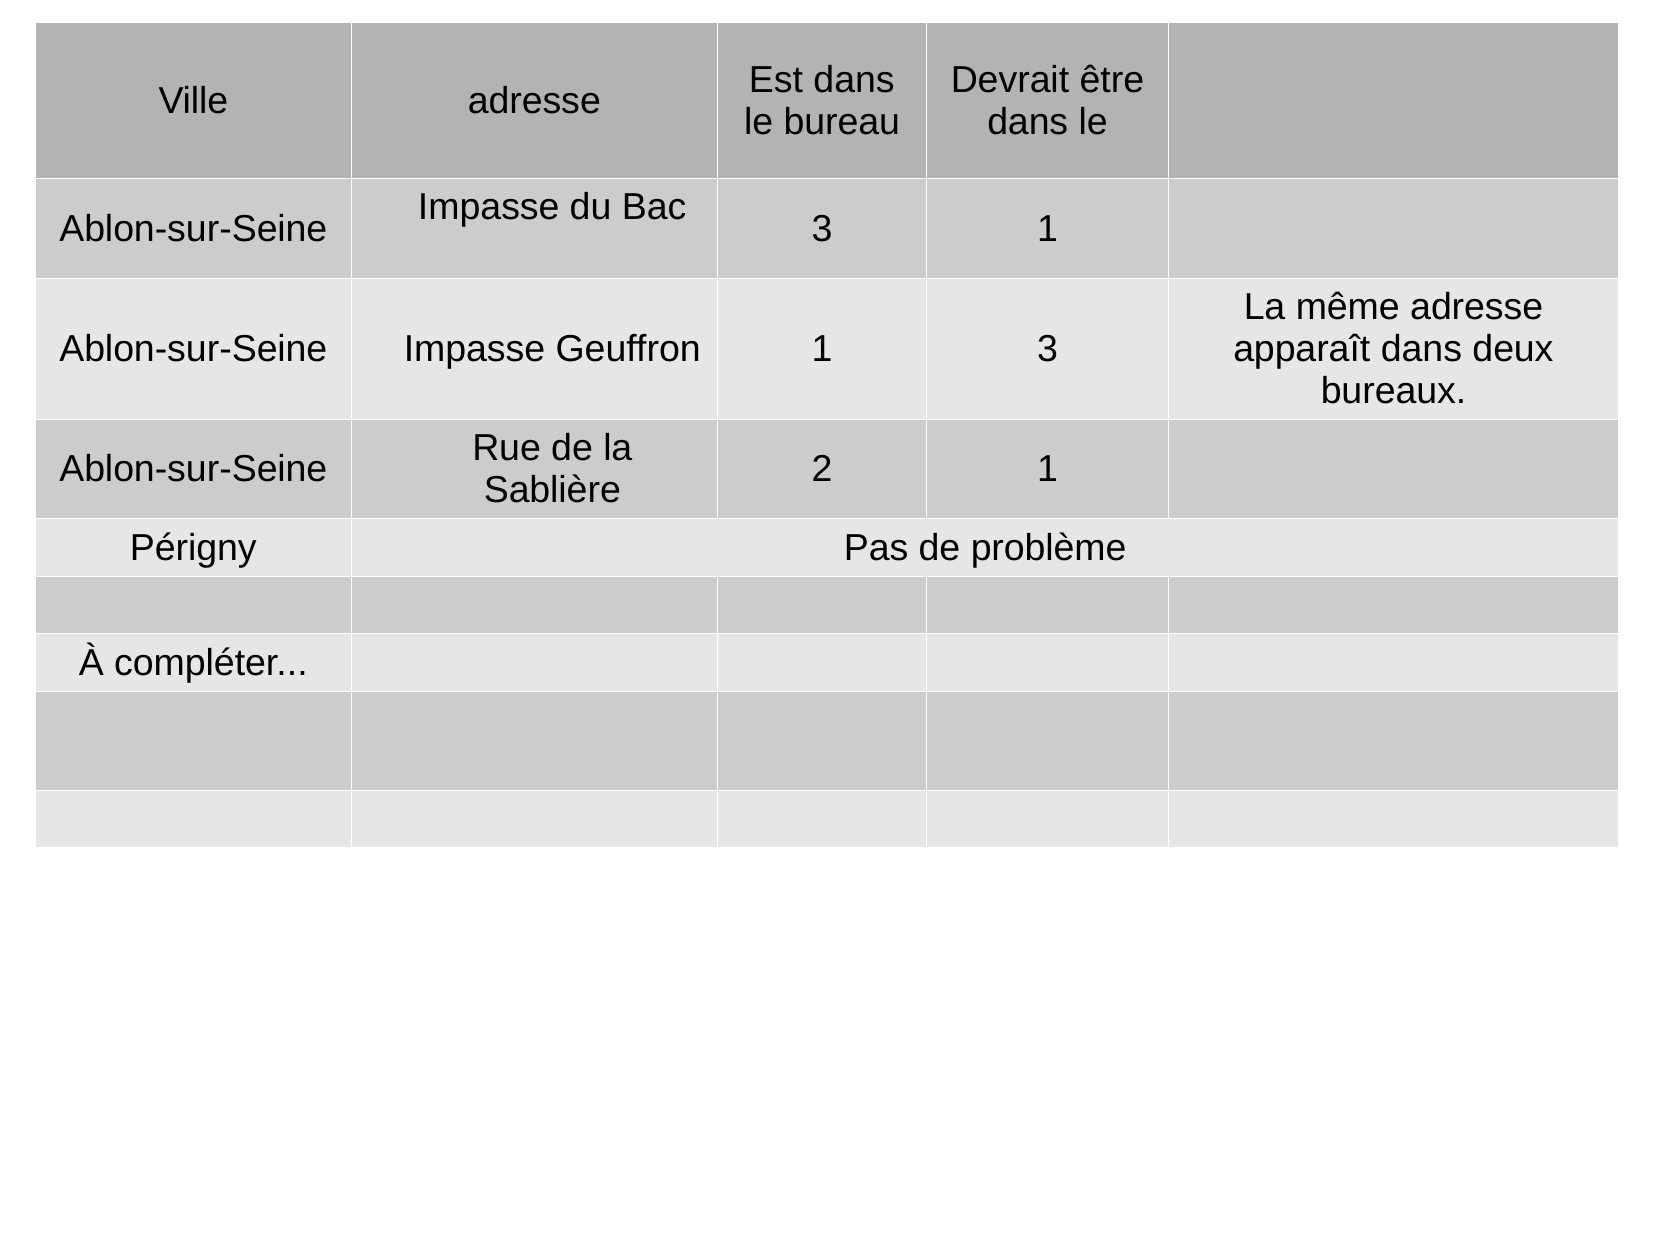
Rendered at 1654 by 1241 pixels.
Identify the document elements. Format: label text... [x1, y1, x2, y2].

table_cell Impasse du Bac [352, 179, 717, 278]
table_cell [718, 634, 926, 691]
table_cell Ablon-sur-Seine [36, 420, 351, 518]
table_cell 3 [718, 179, 926, 278]
table_cell [36, 692, 351, 790]
table_cell [718, 692, 926, 790]
table_cell [1169, 420, 1618, 518]
table_cell [1169, 634, 1618, 691]
table_cell Rue de la Sablière [352, 420, 717, 518]
table_cell [1169, 179, 1618, 278]
table_cell 2 [718, 420, 926, 518]
table_header adresse [352, 23, 717, 178]
table_cell [352, 692, 717, 790]
table_cell 1 [927, 420, 1168, 518]
table_cell 1 [718, 279, 926, 419]
table_cell [352, 634, 717, 691]
table_cell [36, 577, 351, 633]
table_cell Pas de problème [352, 519, 1618, 576]
table_header Devrait être dans le [927, 23, 1168, 178]
table_cell La même adresse apparaît dans deux bureaux. [1169, 279, 1618, 419]
table_header [1169, 23, 1618, 178]
table_cell [1169, 577, 1618, 633]
table_cell Ablon-sur-Seine [36, 179, 351, 278]
table_cell [927, 634, 1168, 691]
table_cell Ablon-sur-Seine [36, 279, 351, 419]
table_cell À compléter... [36, 634, 351, 691]
table_cell [352, 791, 717, 847]
table_cell [927, 692, 1168, 790]
table_cell Périgny [36, 519, 351, 576]
table_cell [36, 791, 351, 847]
table_header Ville [36, 23, 351, 178]
table_cell [927, 791, 1168, 847]
table_header Est dans le bureau [718, 23, 926, 178]
table_cell 1 [927, 179, 1168, 278]
table_cell [352, 577, 717, 633]
table_cell [1169, 791, 1618, 847]
table_cell [718, 791, 926, 847]
table_cell [1169, 692, 1618, 790]
table_cell [927, 577, 1168, 633]
table_cell Impasse Geuffron [352, 279, 717, 419]
table_cell 3 [927, 279, 1168, 419]
table_cell [718, 577, 926, 633]
